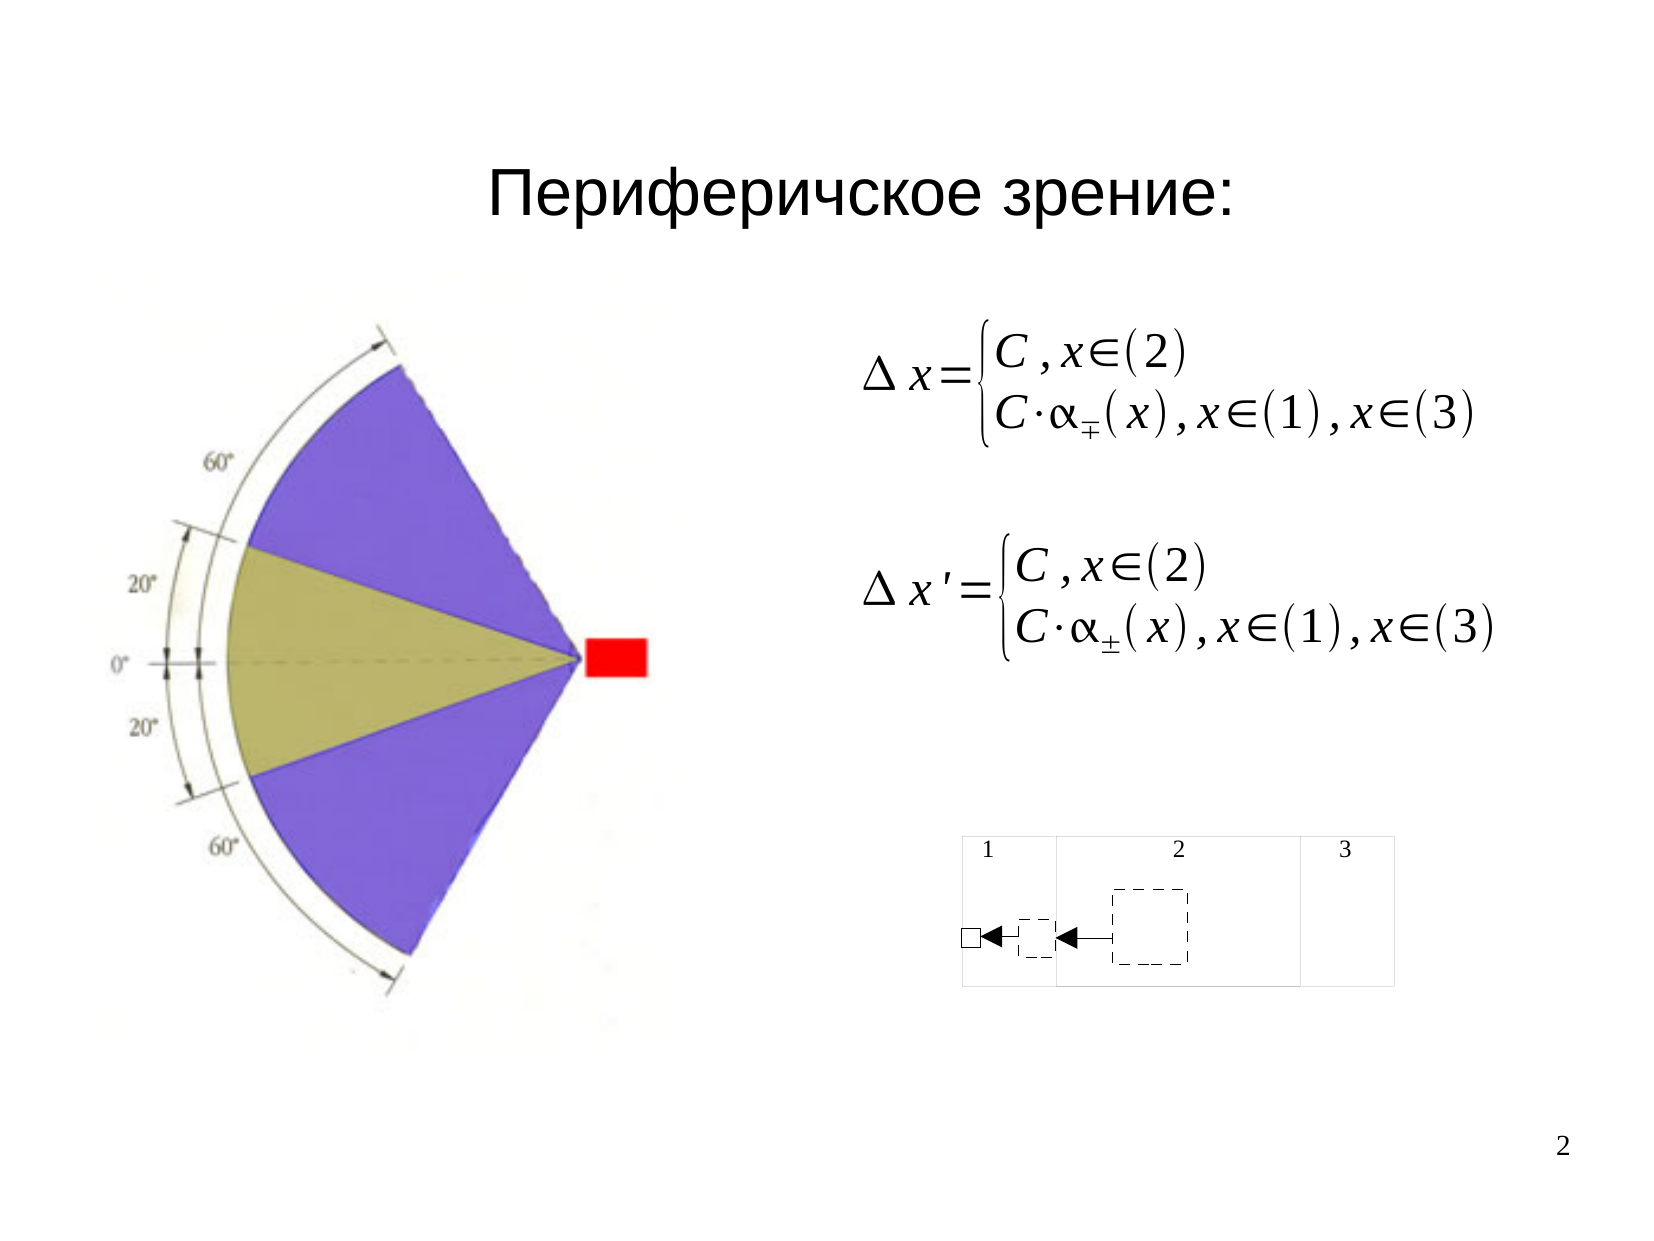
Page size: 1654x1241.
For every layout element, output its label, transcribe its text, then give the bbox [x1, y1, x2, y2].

text_box Периферичское зрение: [472, 147, 1255, 238]
chart [856, 317, 1481, 451]
picture [88, 265, 680, 1063]
chart [765, 796, 1654, 1025]
chart [856, 531, 1502, 665]
